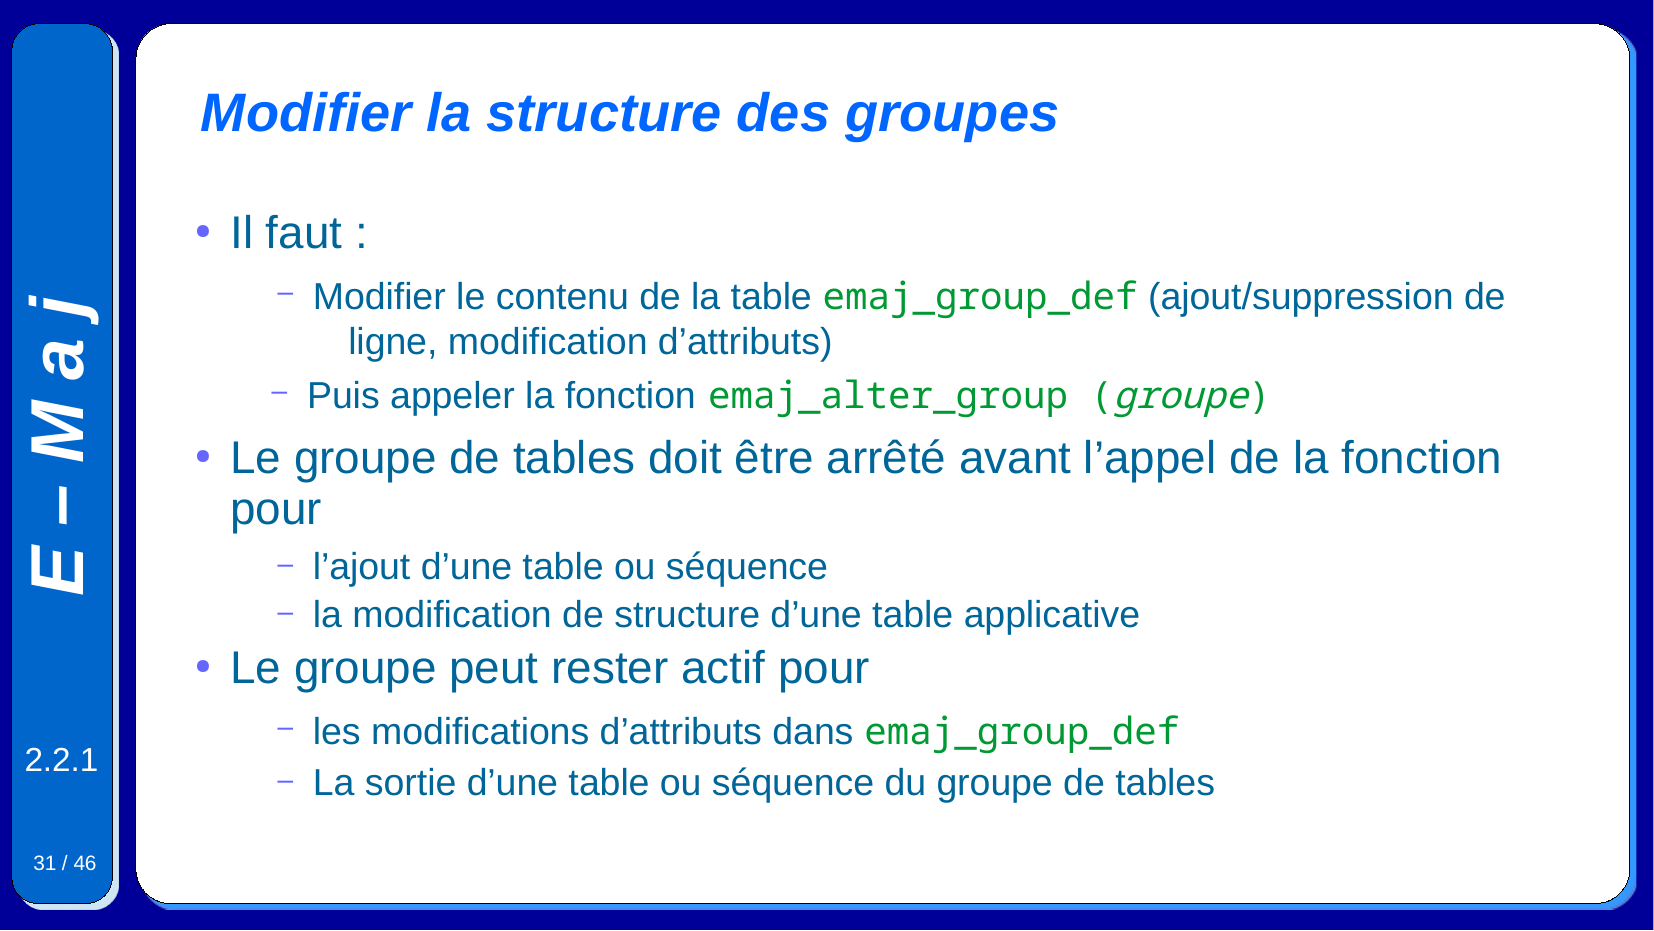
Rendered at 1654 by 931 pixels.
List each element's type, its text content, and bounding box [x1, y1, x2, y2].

list Il faut : Modifier le contenu de la table emaj_group_def (ajout/suppression de ligne, modification d’attributs) Puis appeler la fonction emaj_alter_group (groupe) Le groupe de tables doit être arrêté avant l’appel de la fonction pour l’ajout d’une table ou séquence la modification de structure d’une table applicative Le groupe peut rester actif pour les modifications d’attributs dans emaj_group_def La sortie d’une table ou séquence du groupe de tables [177, 206, 1587, 827]
title Modifier la structure des groupes [200, 34, 1575, 191]
